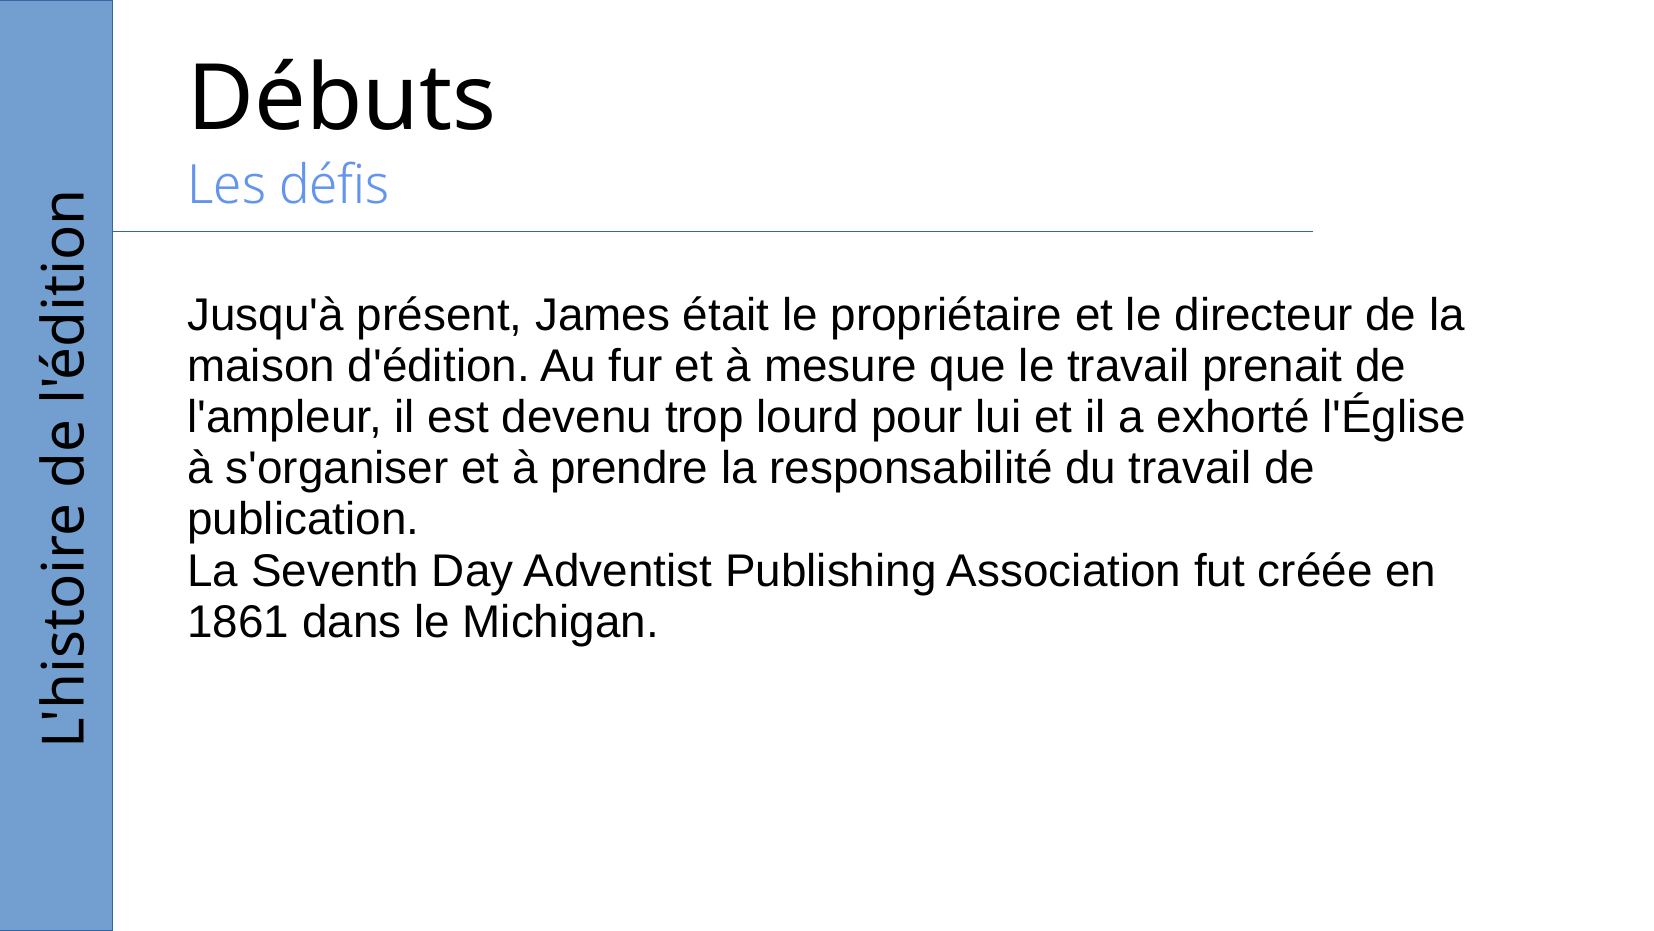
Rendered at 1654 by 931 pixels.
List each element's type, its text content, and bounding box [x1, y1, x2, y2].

text_box L'histoire de l'édition [13, 37, 105, 901]
subtitle Jusqu'à présent, James était le propriétaire et le directeur de la maison d'édition. Au fur et à mesure que le travail prenait de l'ampleur, il est devenu trop lourd pour lui et il a exhorté l'Église à s'organiser et à prendre la responsabilité du travail de publication. La Seventh Day Adventist Publishing Association fut créée en 1861 dans le Michigan. [187, 288, 1501, 826]
title Les défis [187, 125, 1571, 239]
text_box [0, 0, 113, 931]
title Débuts [187, 34, 1571, 125]
